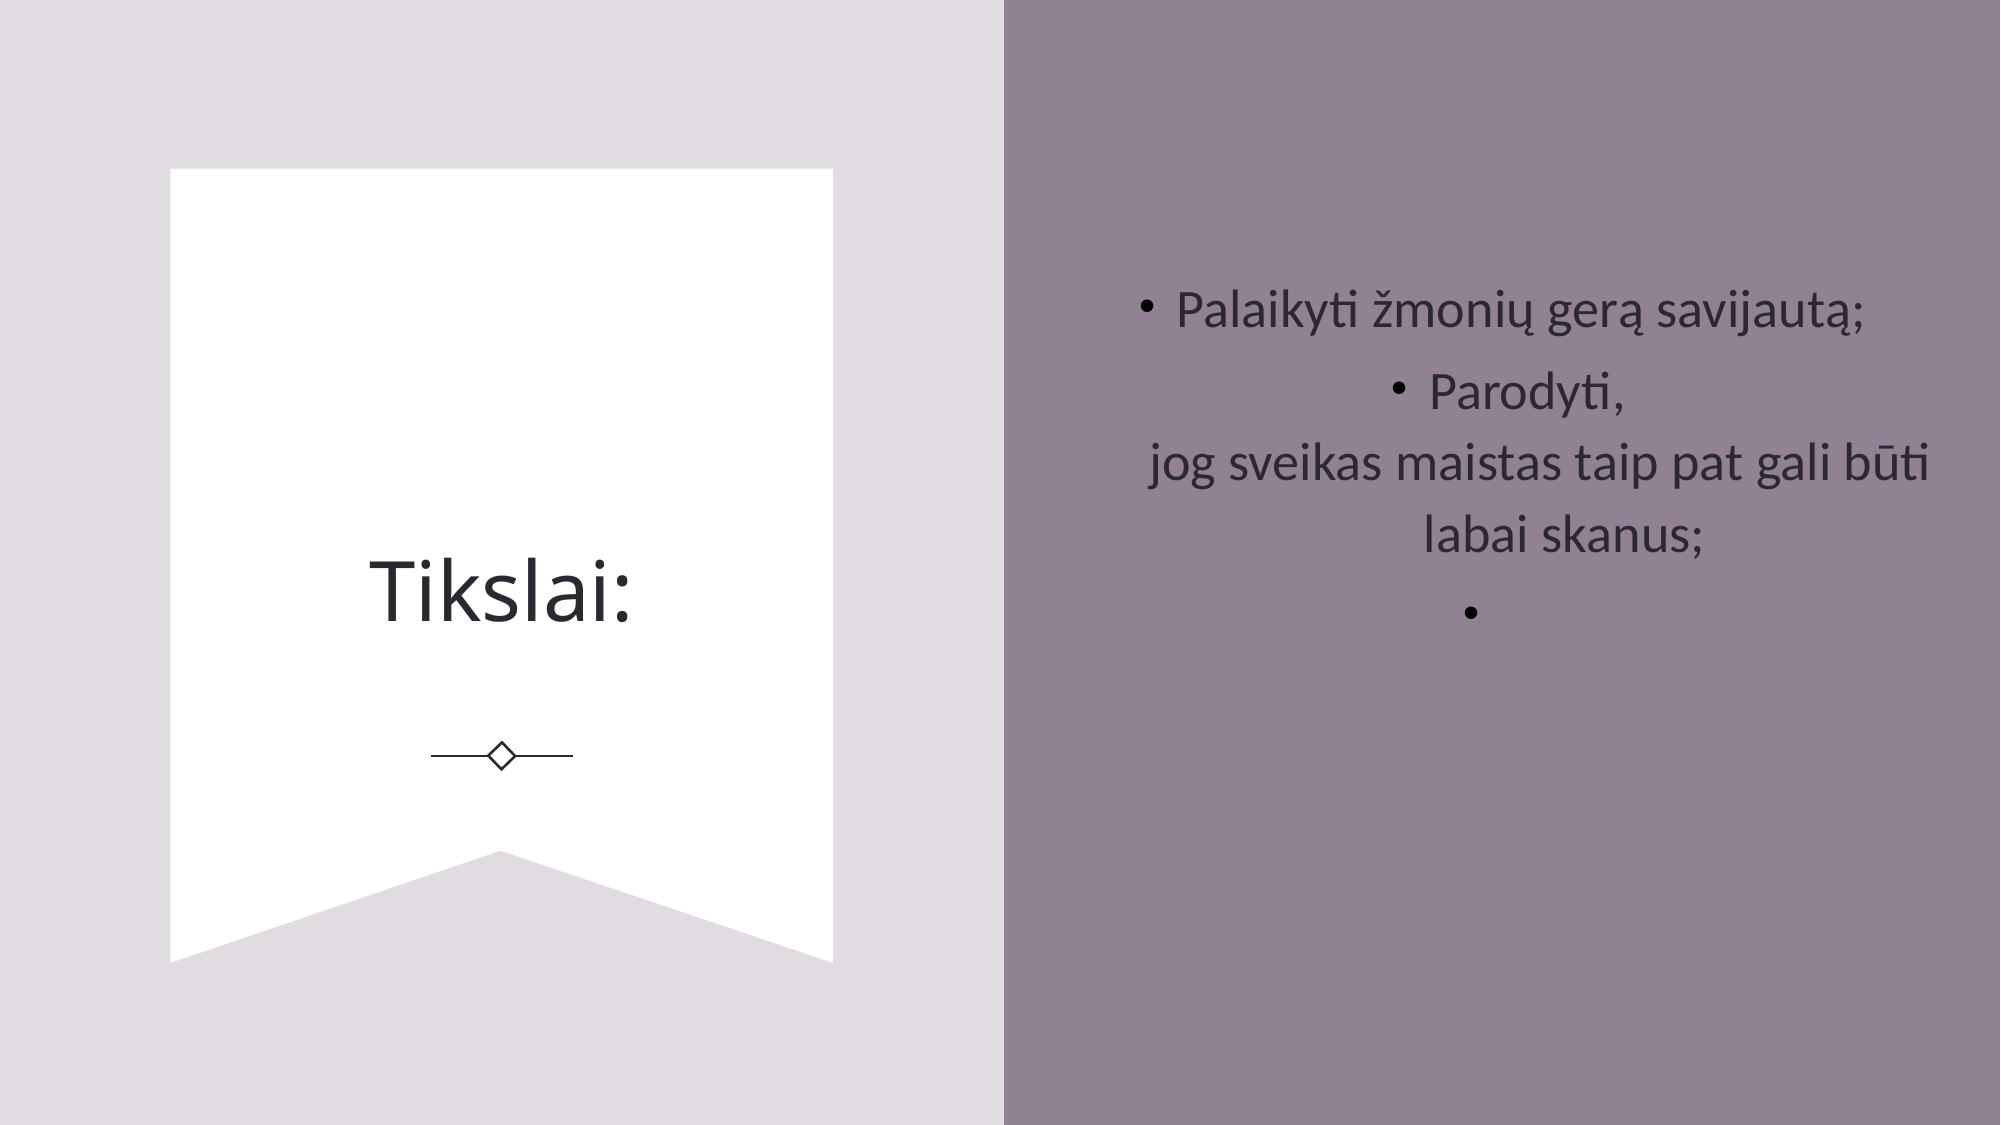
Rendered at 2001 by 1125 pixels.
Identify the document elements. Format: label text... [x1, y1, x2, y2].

title Tikslai: [225, 347, 779, 819]
text_box [0, 0, 2000, 1125]
list Palaikyti žmonių gerą savijautą; Parodyti, jog sveikas maistas taip pat gali būti labai skanus; [1038, 142, 1965, 770]
